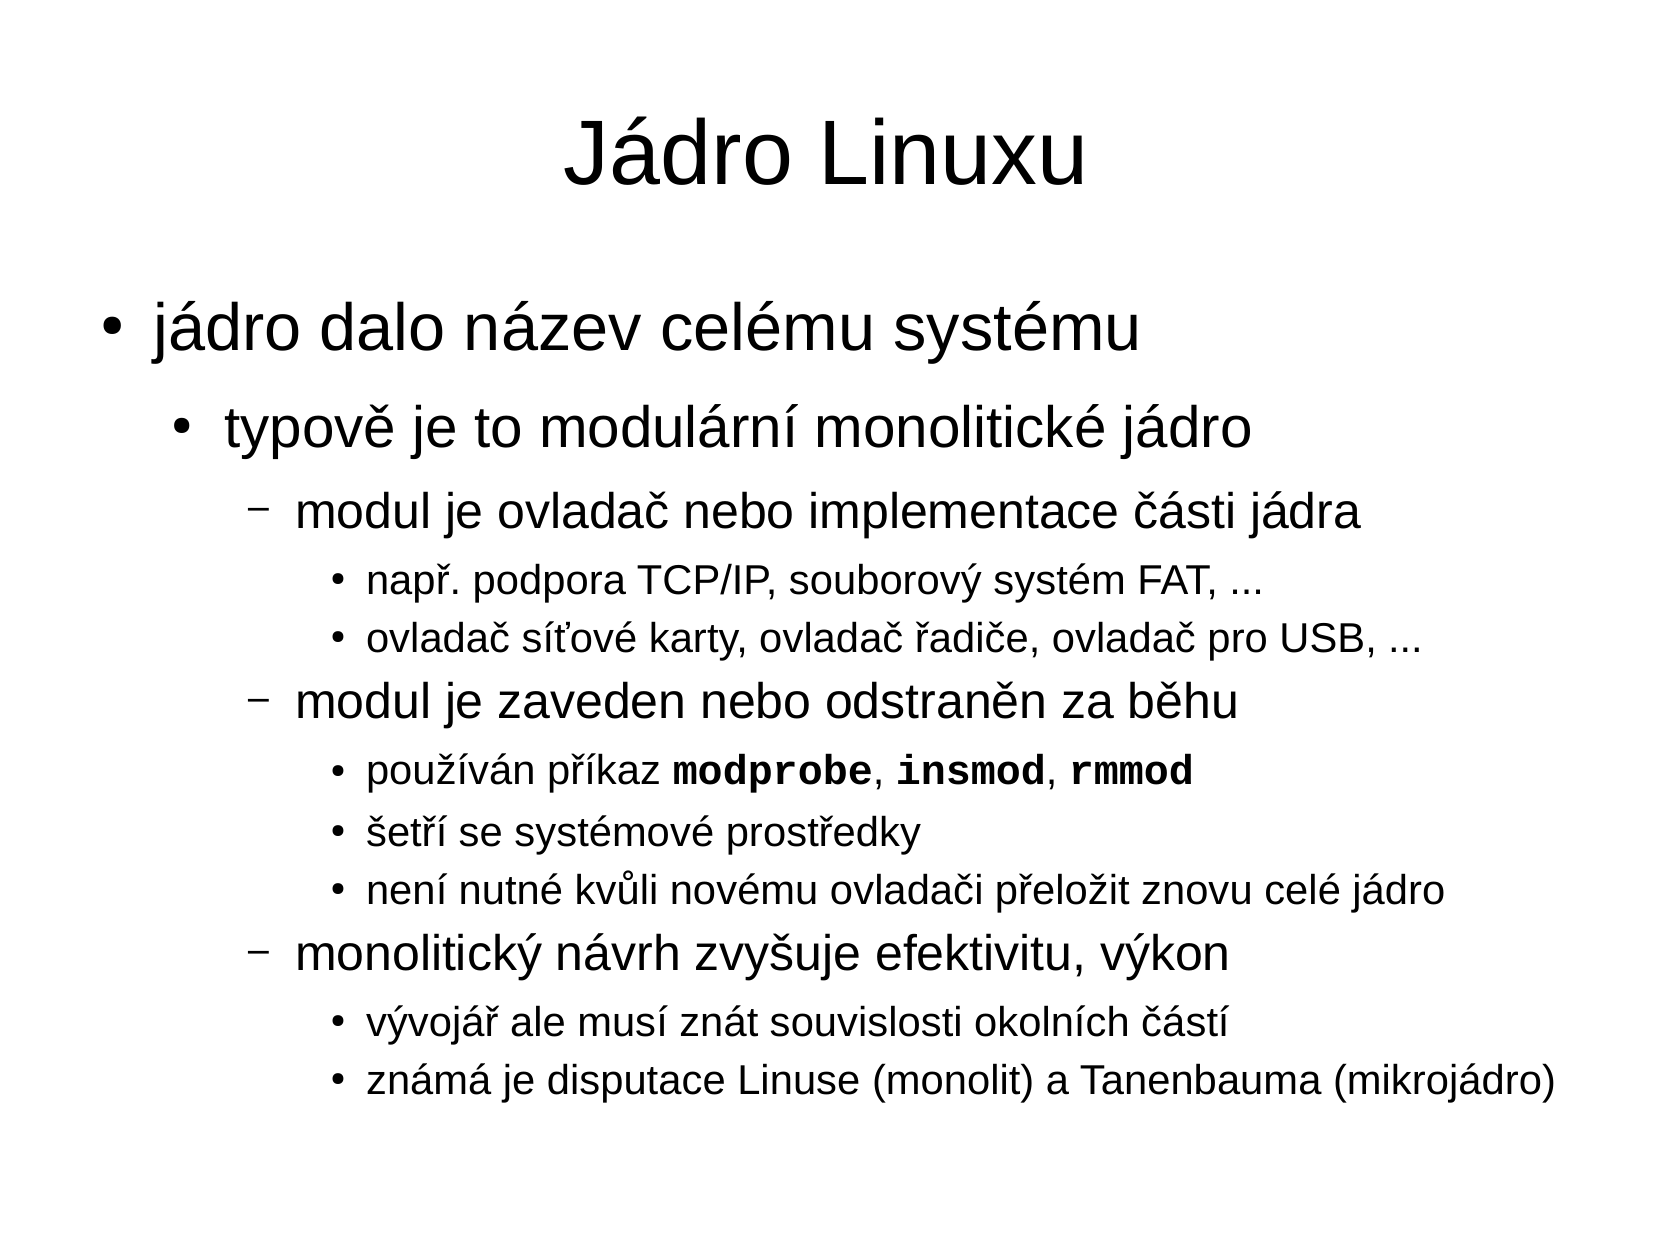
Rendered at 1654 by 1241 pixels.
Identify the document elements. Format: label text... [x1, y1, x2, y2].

list jádro dalo název celému systému typově je to modulární monolitické jádro modul je ovladač nebo implementace části jádra např. podpora TCP/IP, souborový systém FAT, ... ovladač síťové karty, ovladač řadiče, ovladač pro USB, ... modul je zaveden nebo odstraněn za běhu používán příkaz modprobe, insmod, rmmod šetří se systémové prostředky není nutné kvůli novému ovladači přeložit znovu celé jádro monolitický návrh zvyšuje efektivitu, výkon vývojář ale musí znát souvislosti okolních částí známá je disputace Linuse (monolit) a Tanenbauma (mikrojádro) [82, 290, 1571, 1104]
title Jádro Linuxu [82, 56, 1571, 250]
